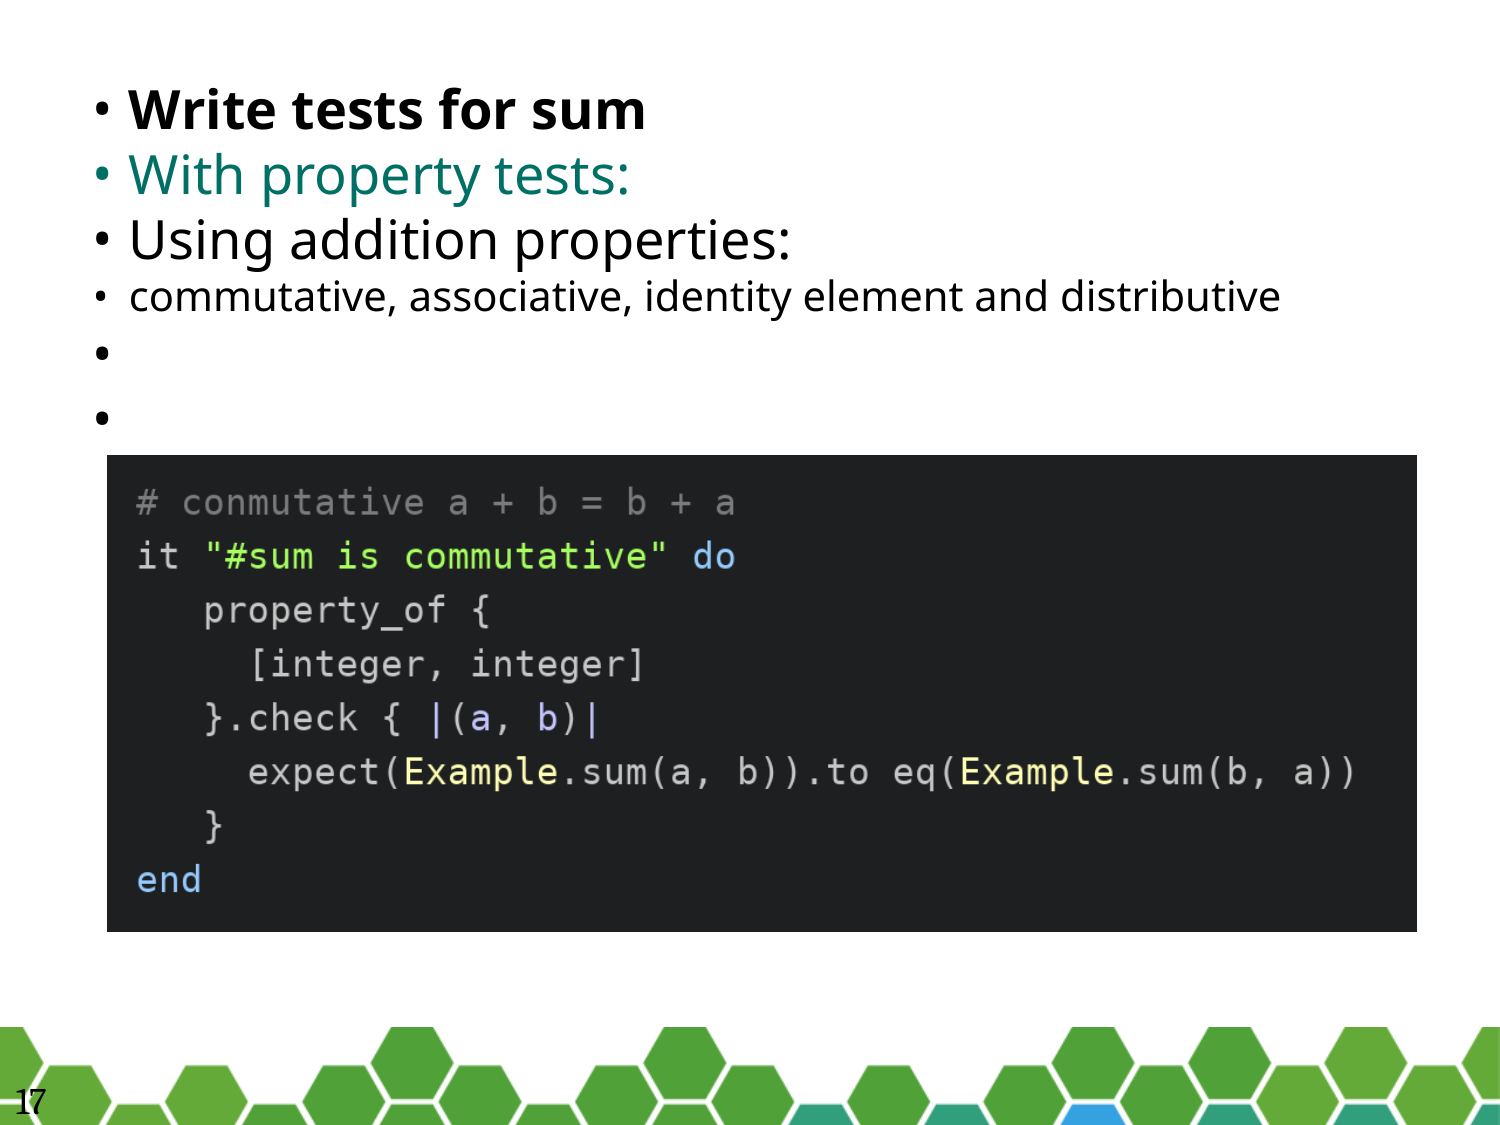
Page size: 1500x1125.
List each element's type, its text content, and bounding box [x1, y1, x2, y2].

text_box Write tests for sum With property tests: Using addition properties: commutative, associative, identity element and distributive [92, 75, 1467, 728]
picture [107, 455, 1417, 932]
picture [0, 1027, 1500, 1125]
